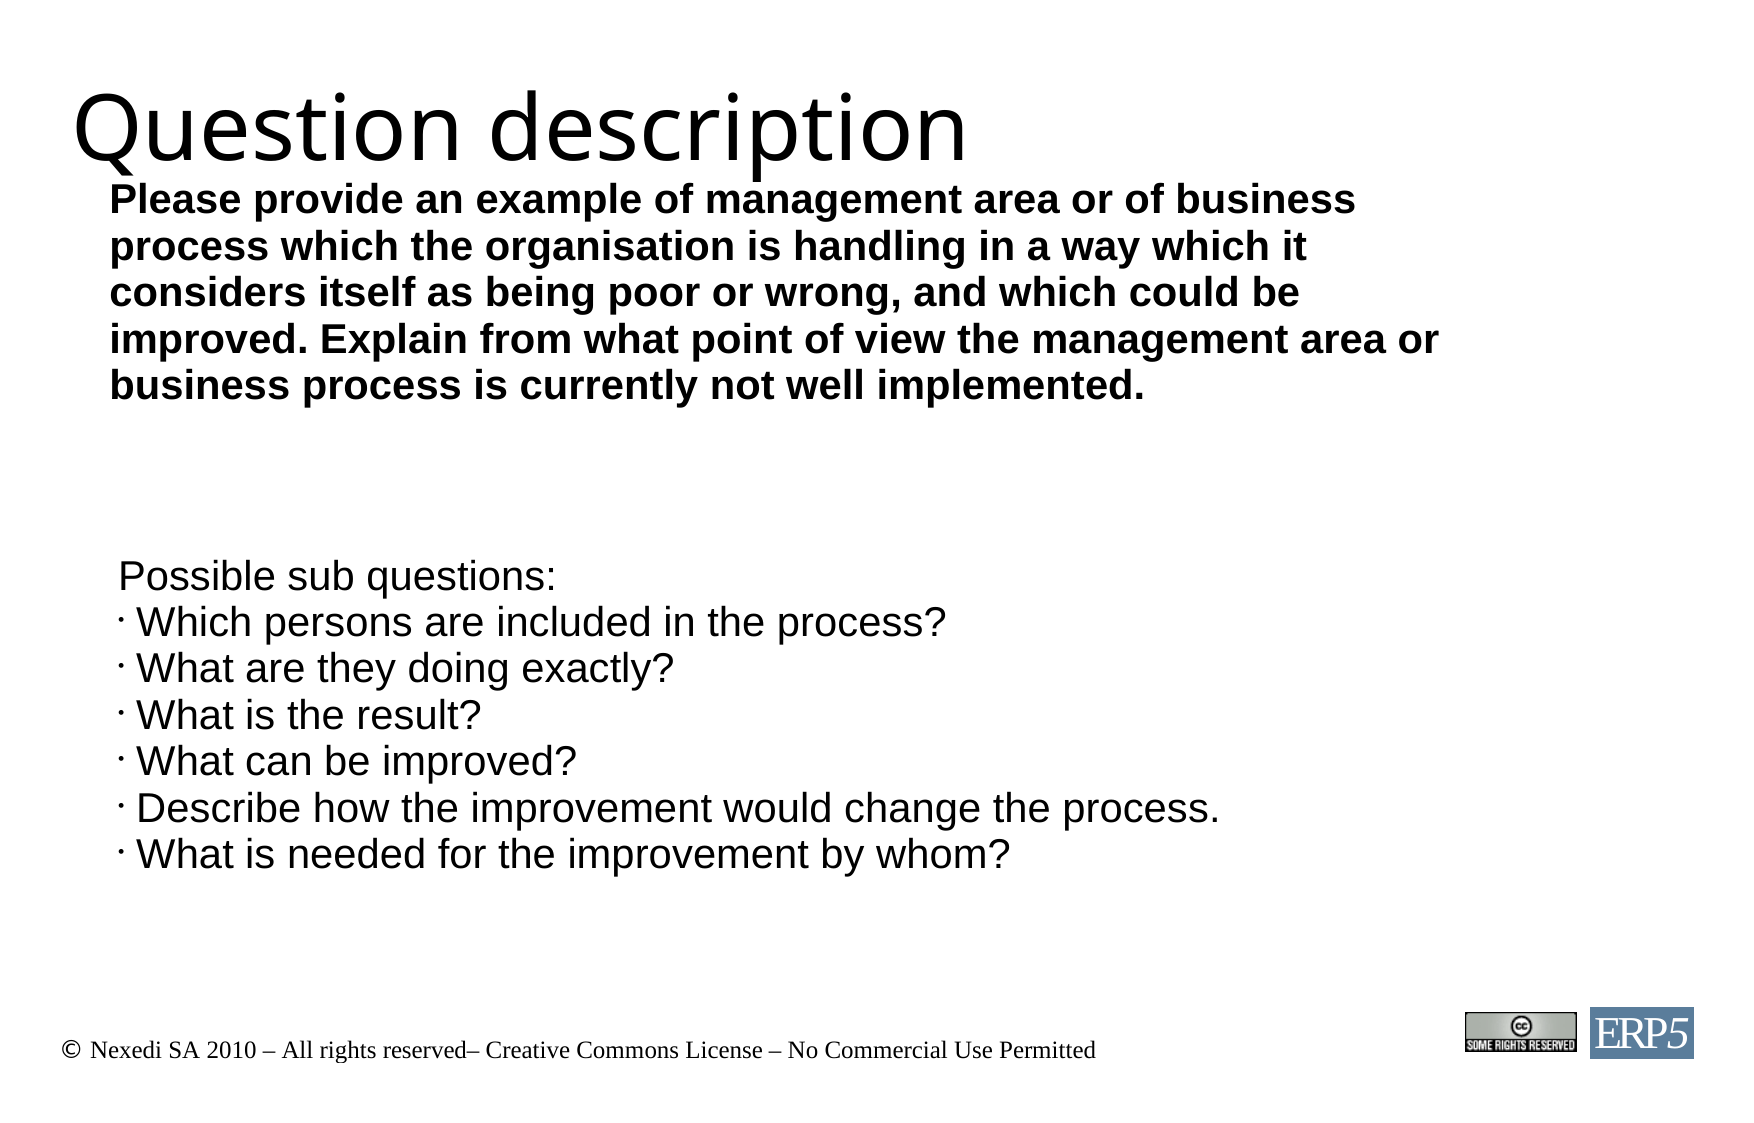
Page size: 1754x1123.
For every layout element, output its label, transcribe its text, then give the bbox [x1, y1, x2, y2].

text_box Please provide an example of management area or of business process which the organisation is handling in a way which it considers itself as being poor or wrong, and which could be improved. Explain from what point of view the management area or business process is currently not well implemented. [109, 188, 1447, 396]
picture [1465, 1012, 1577, 1052]
text_box Possible sub questions: Which persons are included in the process? What are they doing exactly? What is the result? What can be improved? Describe how the improvement would change the process. What is needed for the improvement by whom? [118, 472, 1654, 1004]
title Question description [71, 63, 1707, 187]
